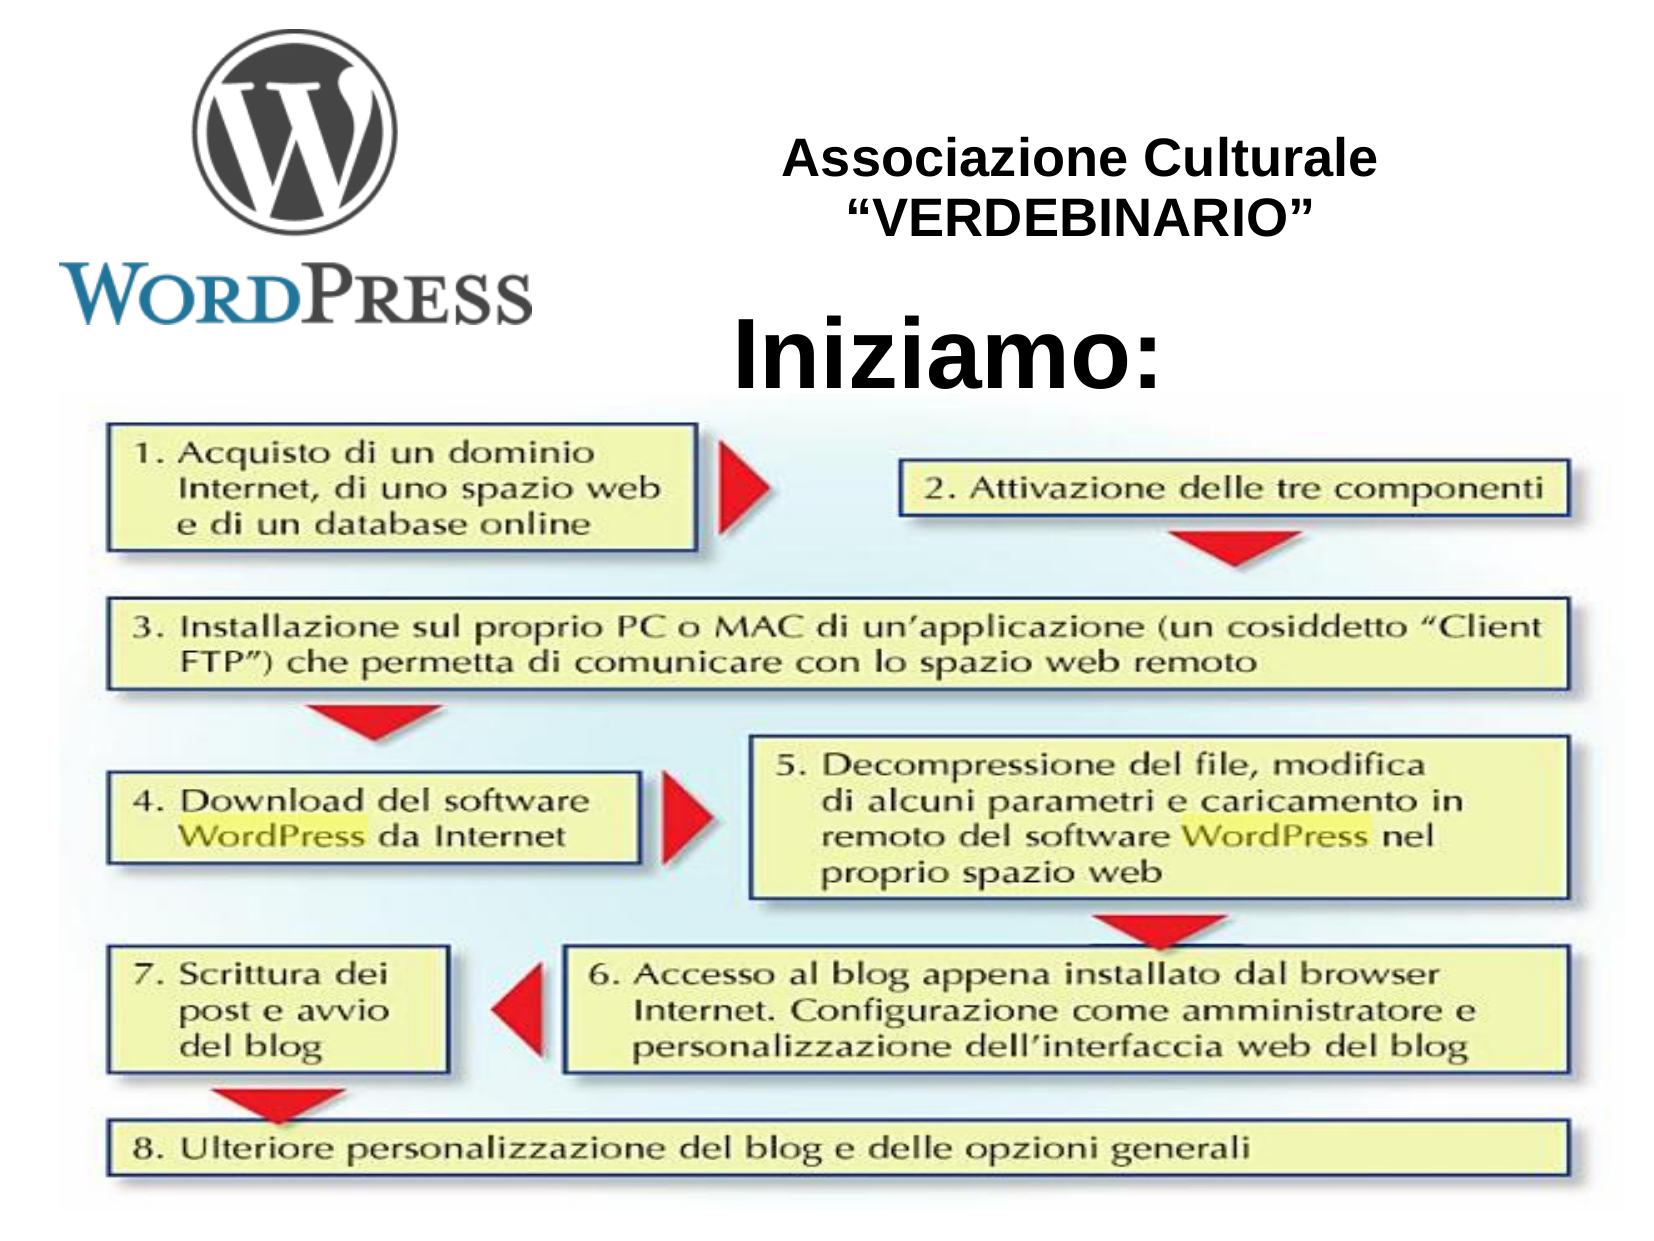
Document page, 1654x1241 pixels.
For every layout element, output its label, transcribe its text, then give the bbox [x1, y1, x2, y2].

picture [59, 29, 532, 325]
title Associazione Culturale “VERDEBINARIO” [590, 50, 1571, 325]
subtitle Iniziamo: [708, 295, 1217, 393]
picture [59, 393, 1625, 1211]
